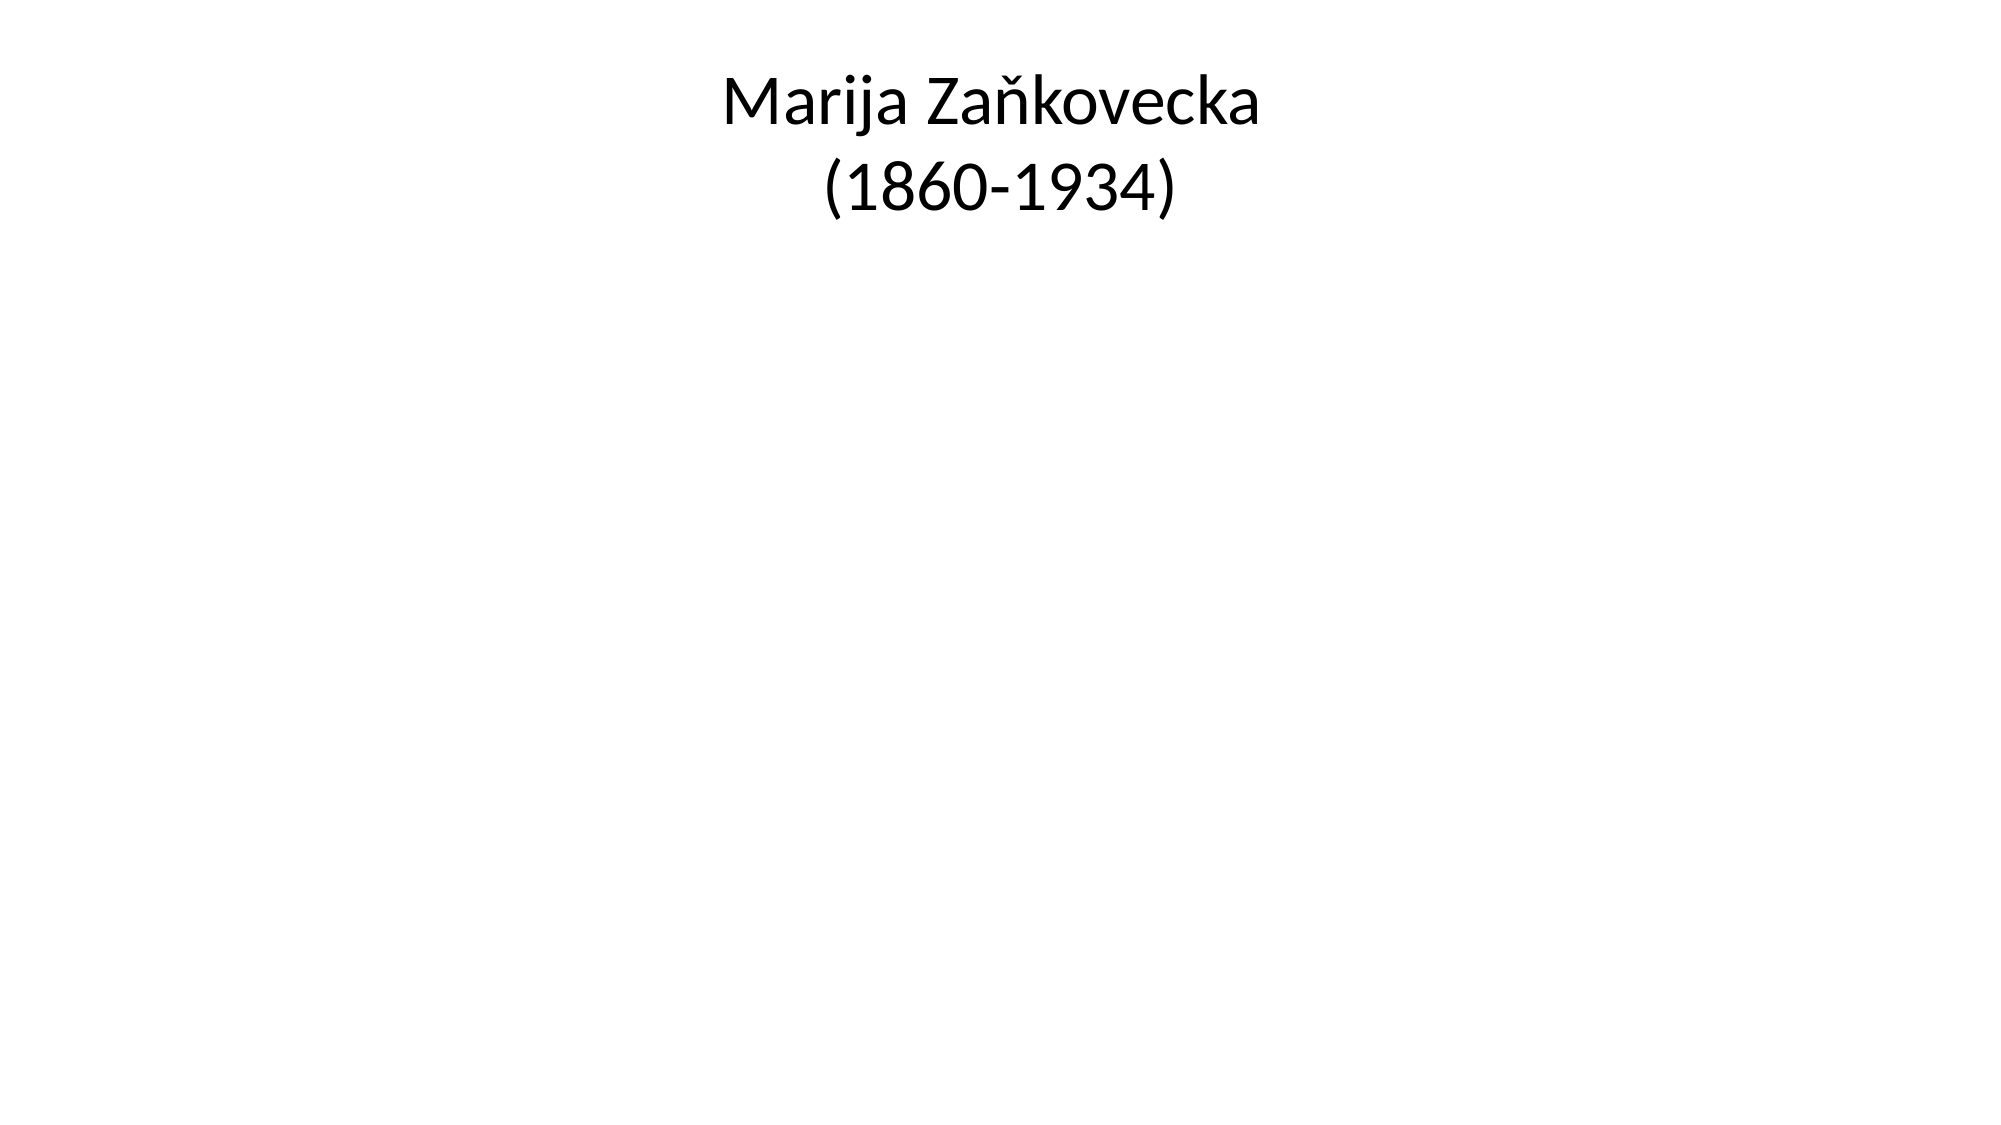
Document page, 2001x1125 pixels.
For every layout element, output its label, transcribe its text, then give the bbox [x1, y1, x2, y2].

title Marija Zaňkovecka (1860-1934) [99, 45, 1900, 233]
